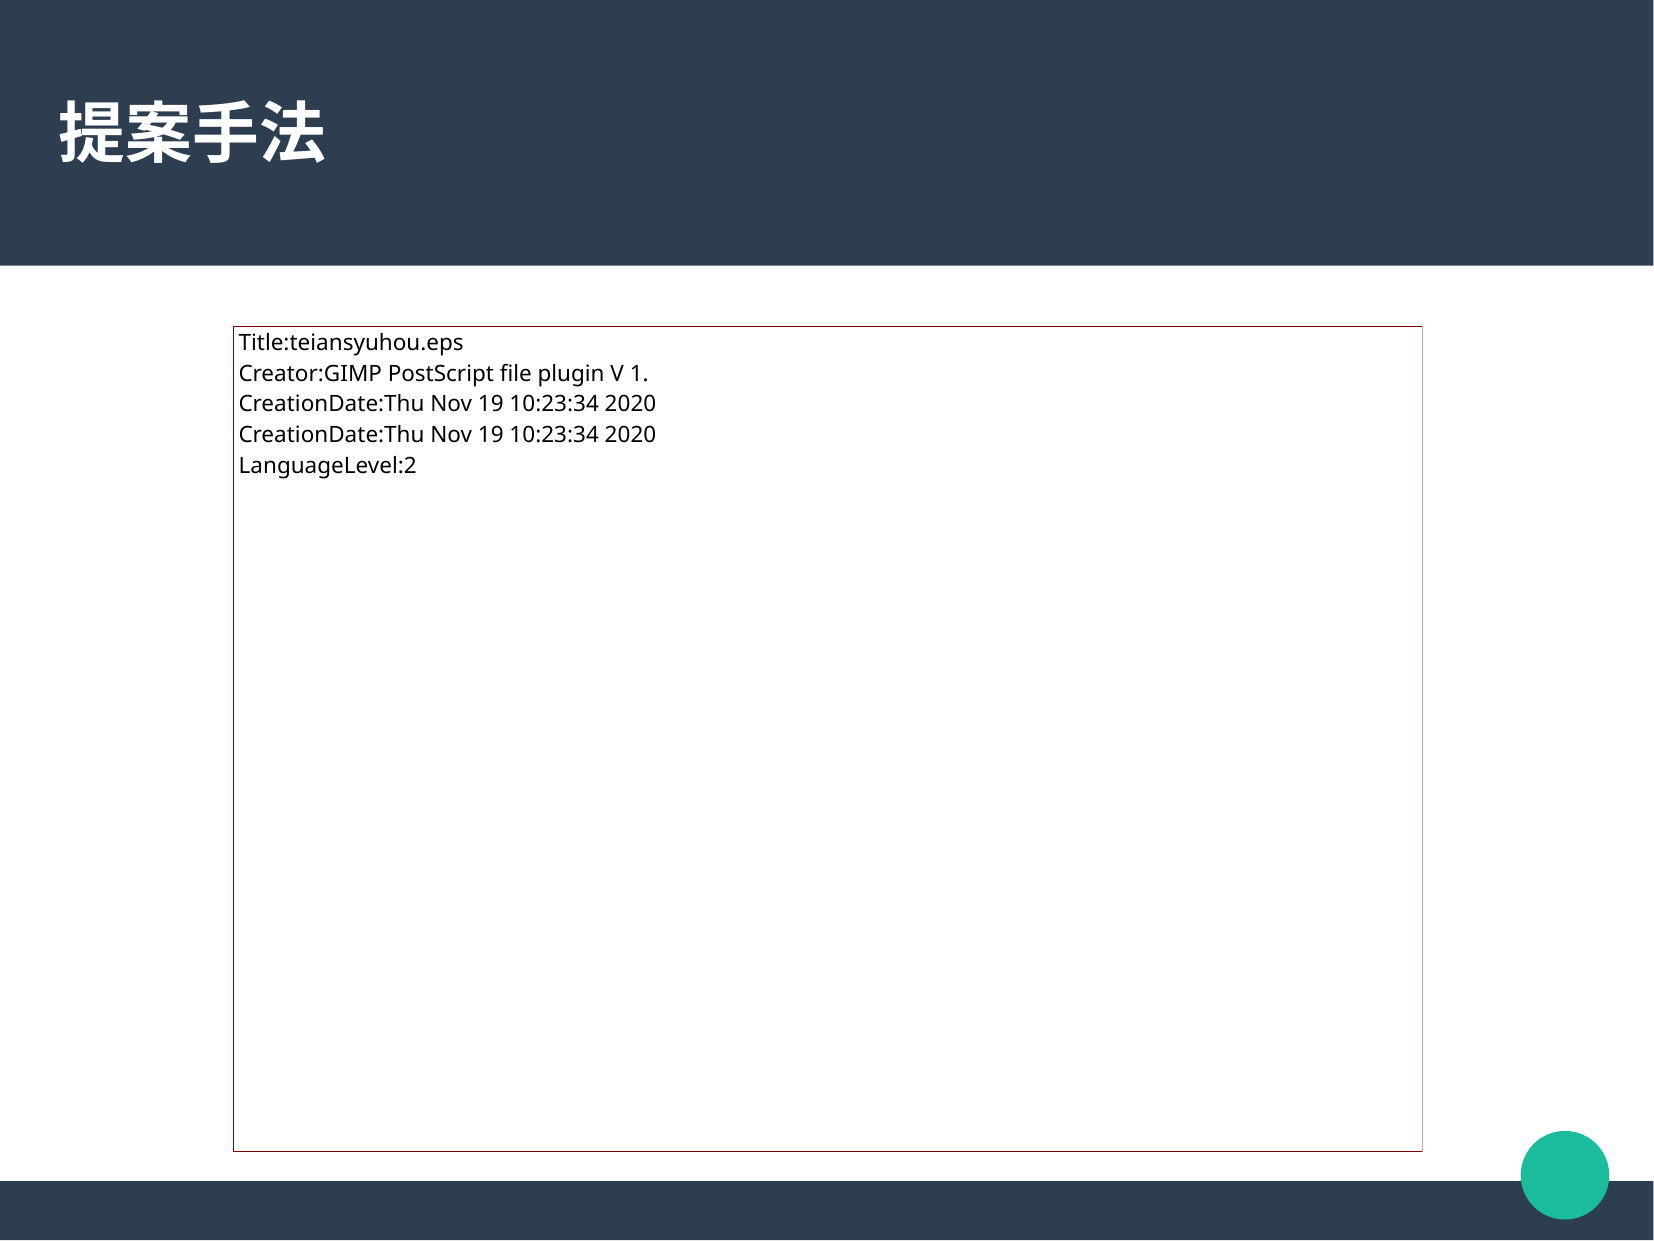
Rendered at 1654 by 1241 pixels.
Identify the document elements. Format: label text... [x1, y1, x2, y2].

picture [231, 324, 1423, 1152]
title 提案手法 [59, 49, 1595, 207]
